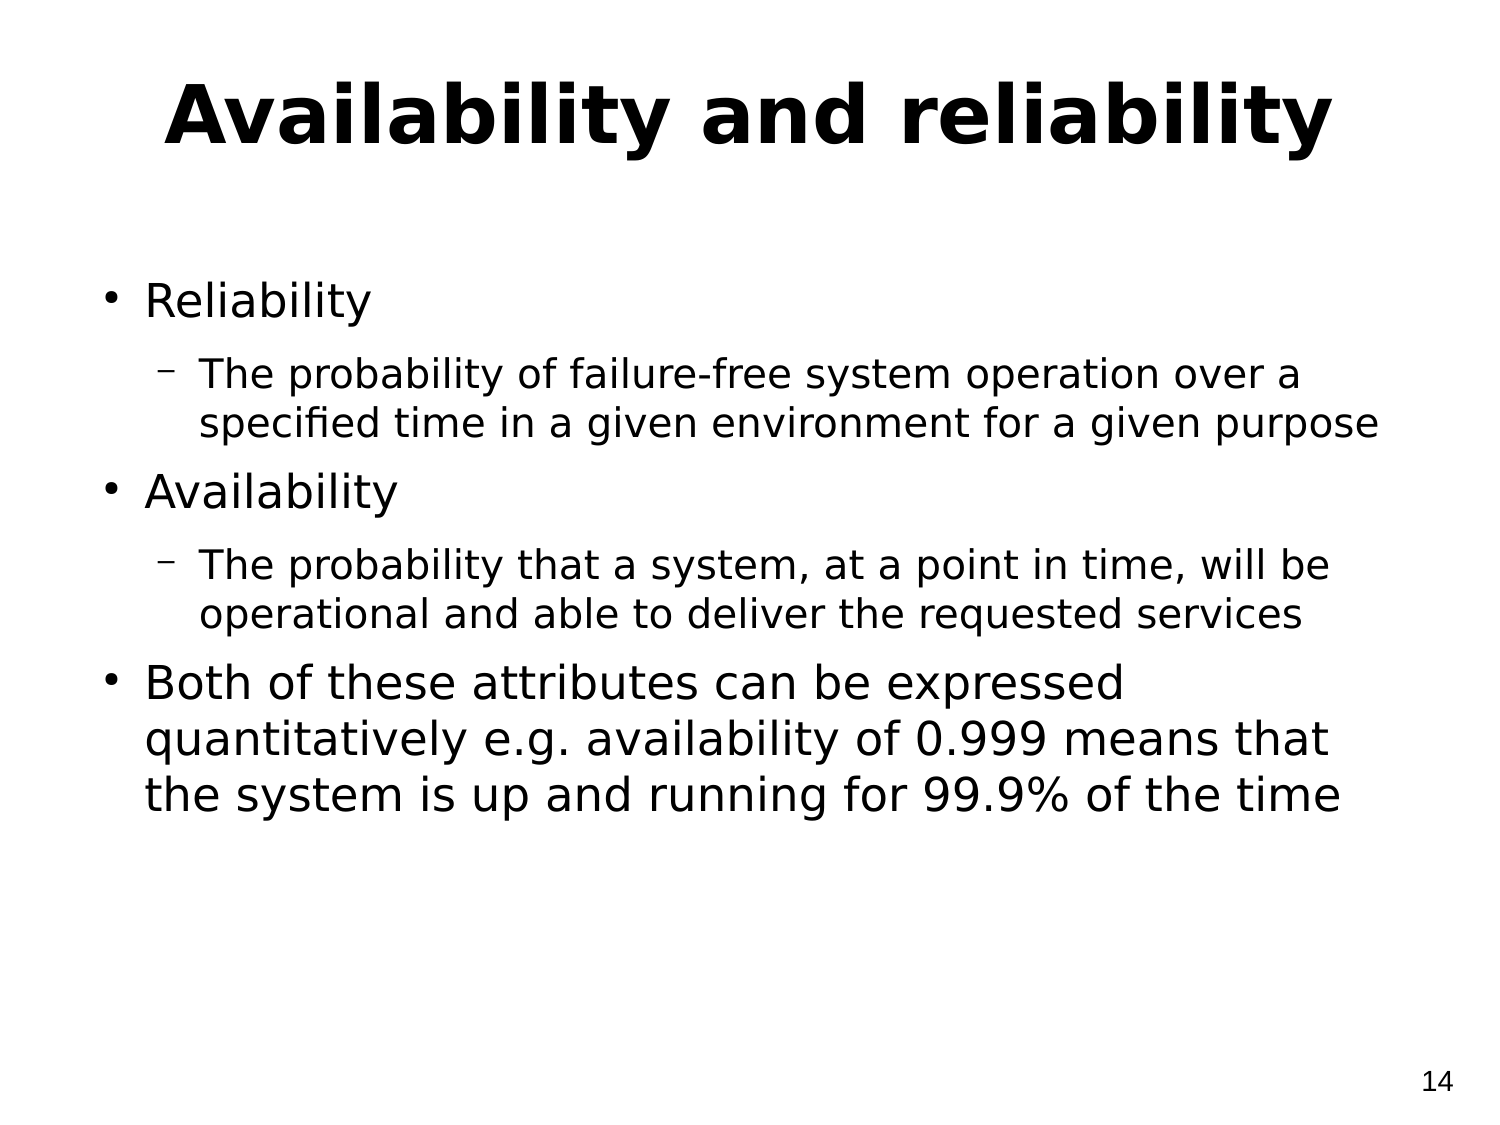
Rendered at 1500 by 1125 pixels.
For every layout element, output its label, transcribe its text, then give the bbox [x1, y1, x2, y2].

list Reliability The probability of failure-free system operation over a specified time in a given environment for a given purpose Availability The probability that a system, at a point in time, will be operational and able to deliver the requested services Both of these attributes can be expressed quantitatively e.g. availability of 0.999 means that the system is up and running for 99.9% of the time [75, 263, 1425, 916]
title Availability and reliability [75, 44, 1425, 177]
